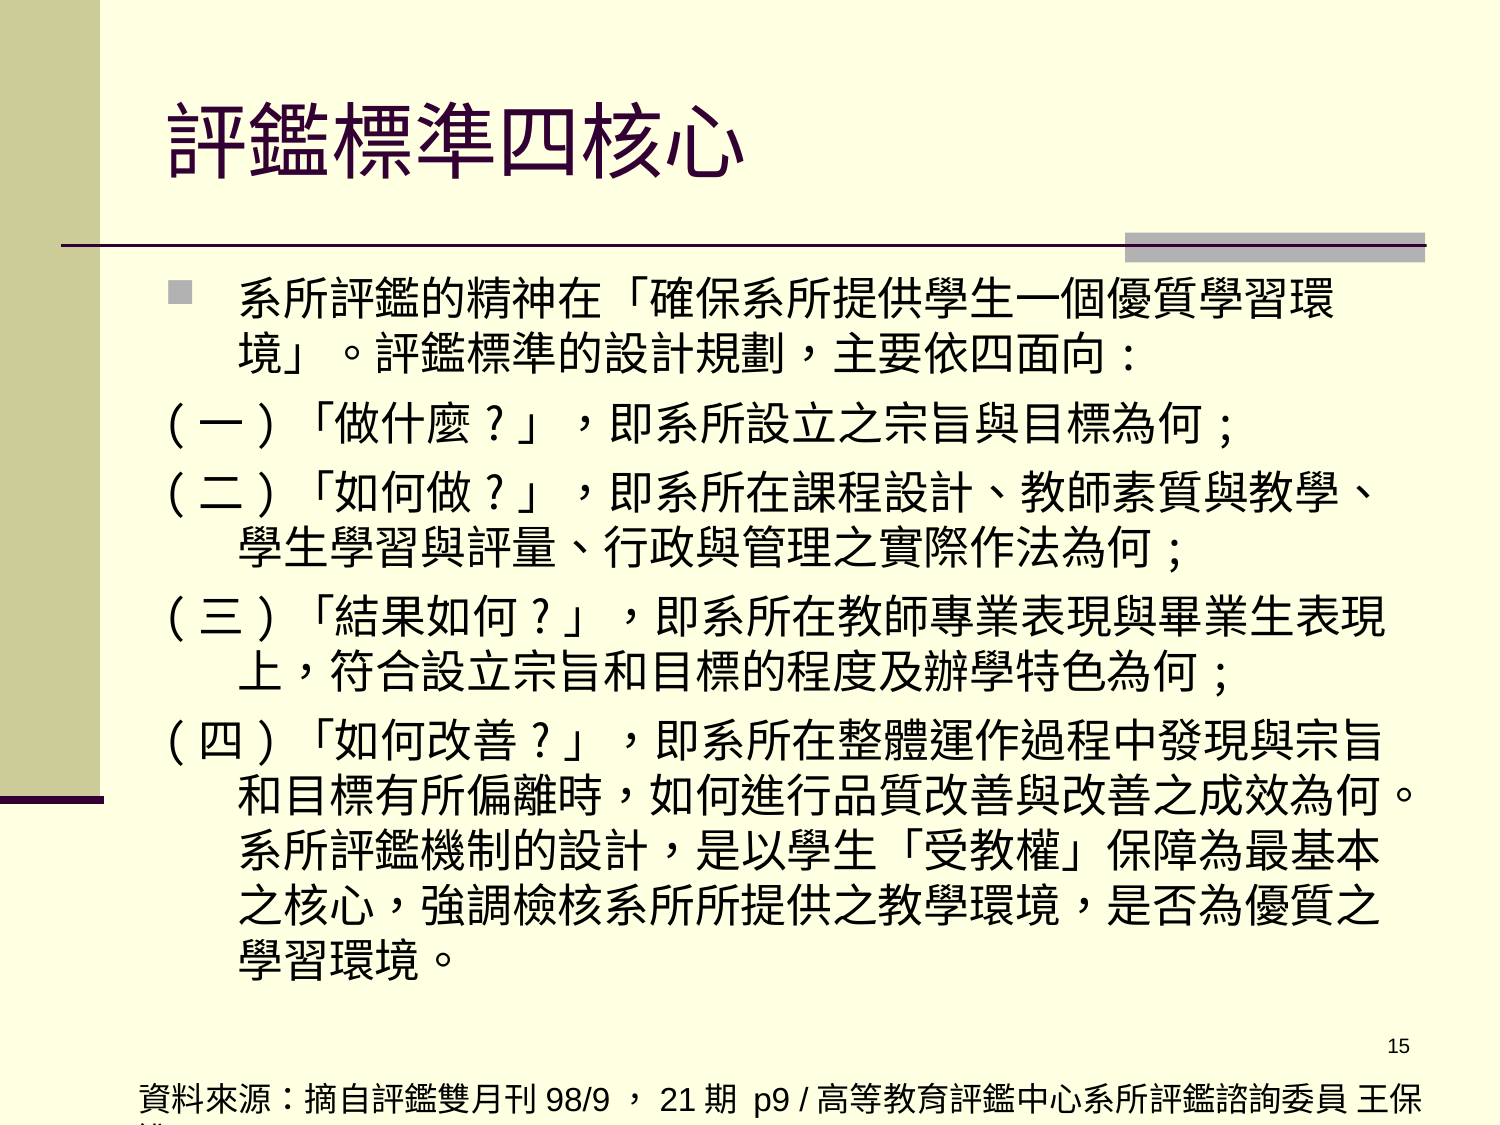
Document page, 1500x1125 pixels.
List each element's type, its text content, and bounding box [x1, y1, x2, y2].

list 系所評鑑的精神在「確保系所提供學生一個優質學習環境」。評鑑標準的設計規劃，主要依四面向: (一)「做什麼?」，即系所設立之宗旨與目標為何; (二)「如何做?」，即系所在課程設計、教師素質與教學、學生學習與評量、行政與管理之實際作法為何; (三)「結果如何?」，即系所在教師專業表現與畢業生表現上，符合設立宗旨和目標的程度及辦學特色為何; (四)「如何改善?」，即系所在整體運作過程中發現與宗旨和目標有所偏離時，如何進行品質改善與改善之成效為何。系所評鑑機制的設計，是以學生「受教權」保障為最基本之核心，強調檢核系所所提供之教學環境，是否為優質之學習環境。 [150, 262, 1426, 1006]
text_box 資料來源：摘自評鑑雙月刊98/9，21期 p9 /高等教育評鑑中心系所評鑑諮詢委員 王保進 [123, 1070, 1459, 1125]
title 評鑑標準四核心 [150, 45, 1426, 234]
